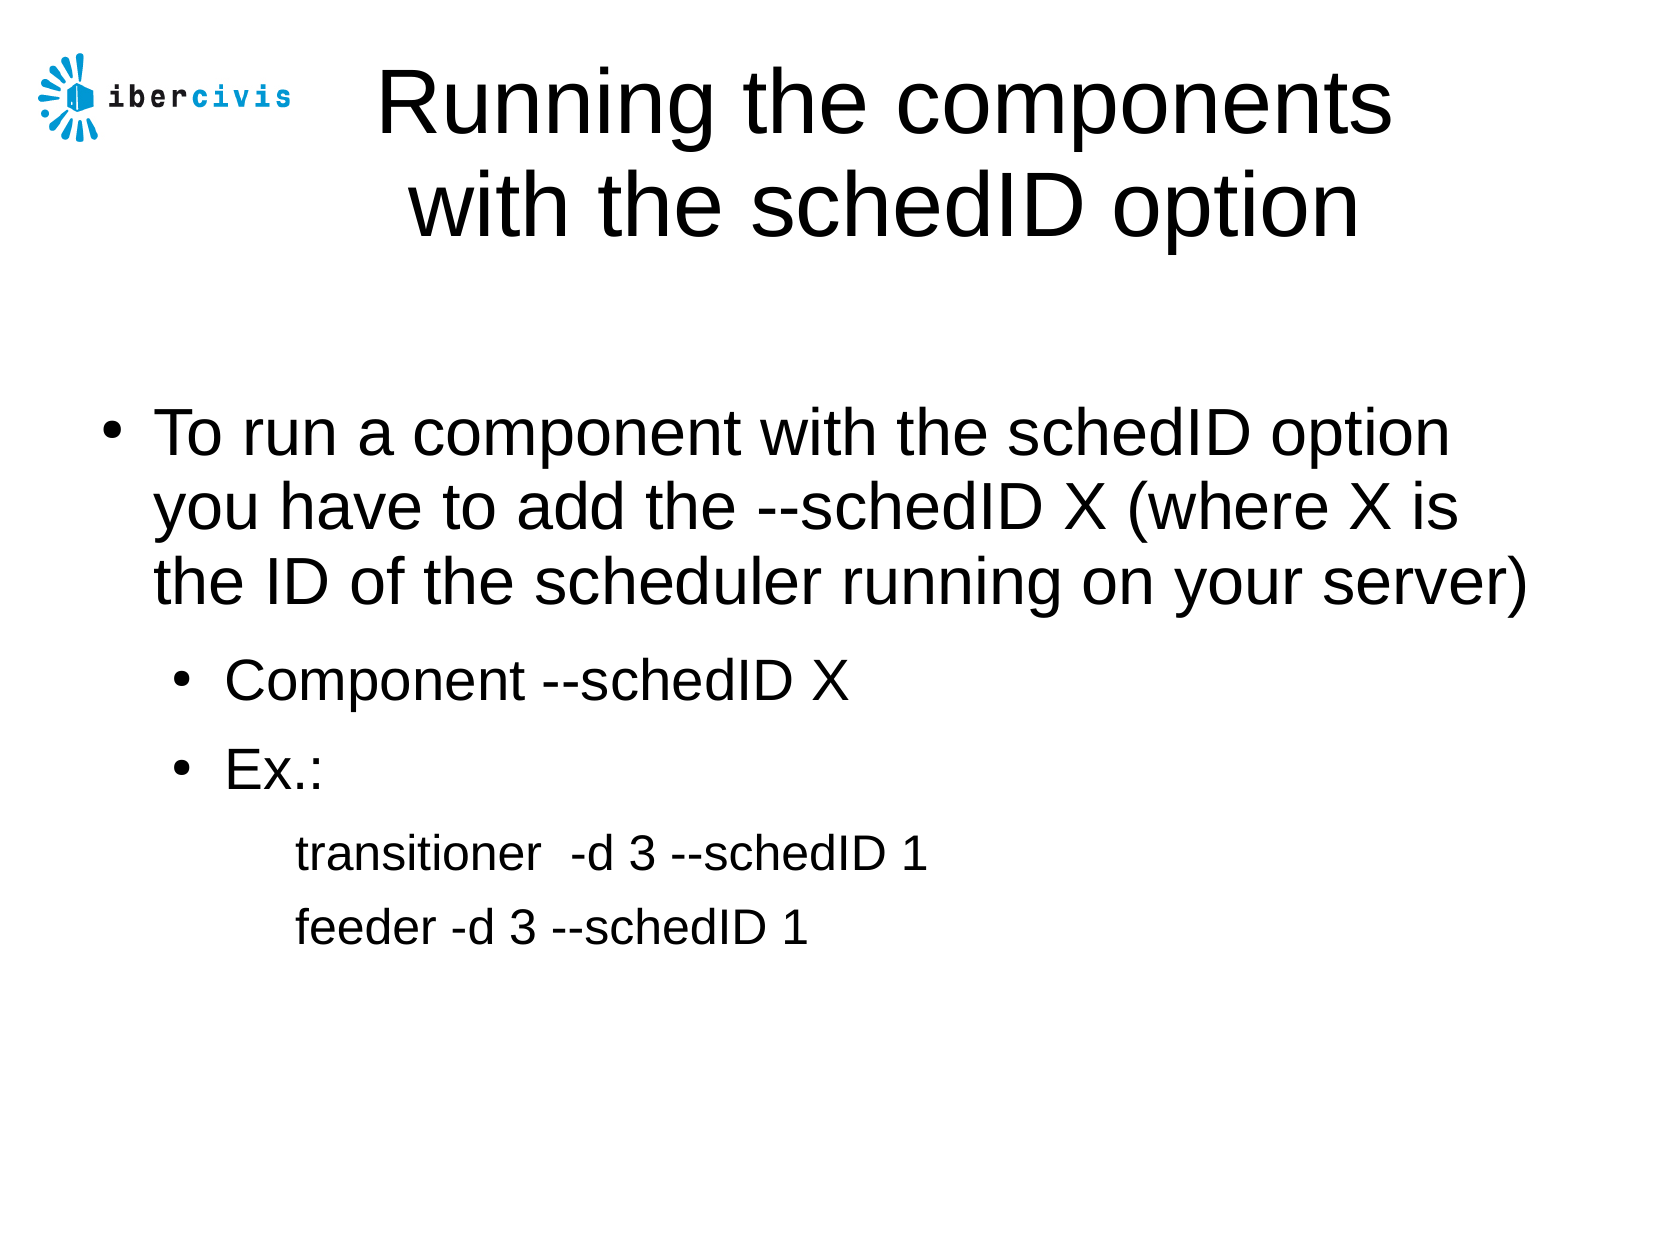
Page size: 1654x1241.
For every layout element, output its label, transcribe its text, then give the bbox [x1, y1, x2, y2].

list To run a component with the schedID option you have to add the --schedID X (where X is the ID of the scheduler running on your server) Component --schedID X Ex.: transitioner -d 3 --schedID 1 feeder -d 3 --schedID 1 [82, 290, 1571, 1109]
picture [38, 53, 290, 142]
title Running the components with the schedID option [295, 50, 1477, 256]
